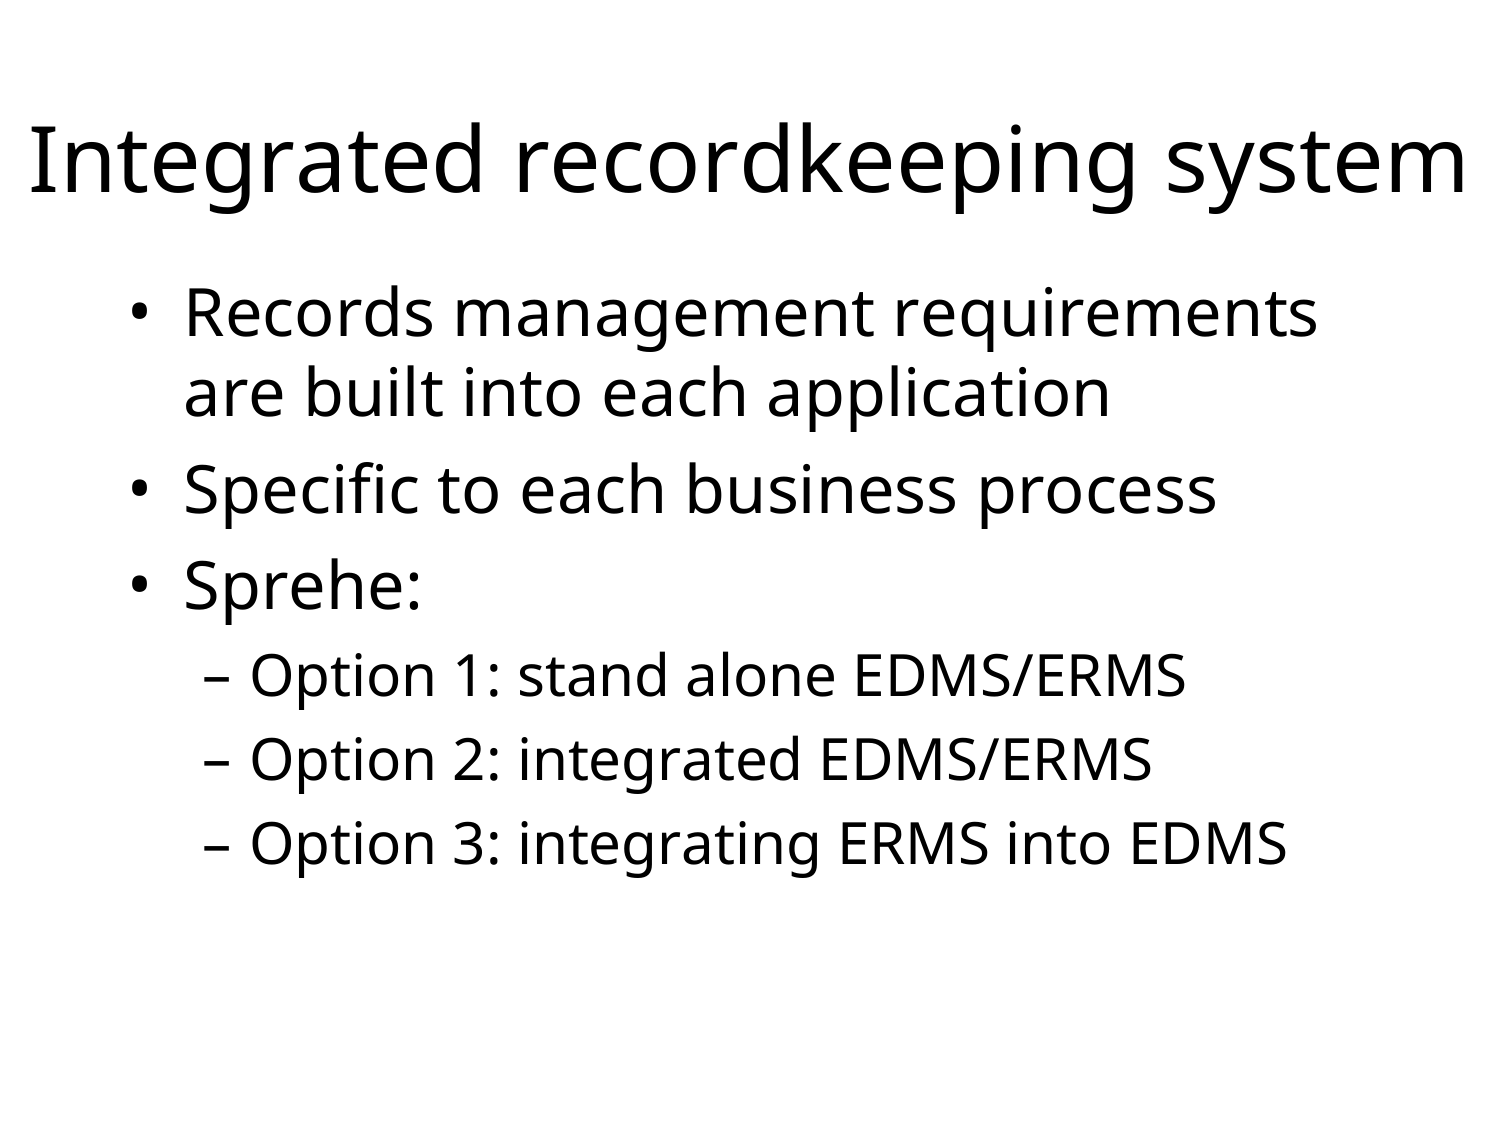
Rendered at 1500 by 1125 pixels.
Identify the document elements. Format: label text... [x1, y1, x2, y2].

title Integrated recordkeeping system [0, 62, 1500, 250]
list Records management requirements are built into each application Specific to each business process Sprehe: Option 1: stand alone EDMS/ERMS Option 2: integrated EDMS/ERMS Option 3: integrating ERMS into EDMS [112, 262, 1388, 1001]
